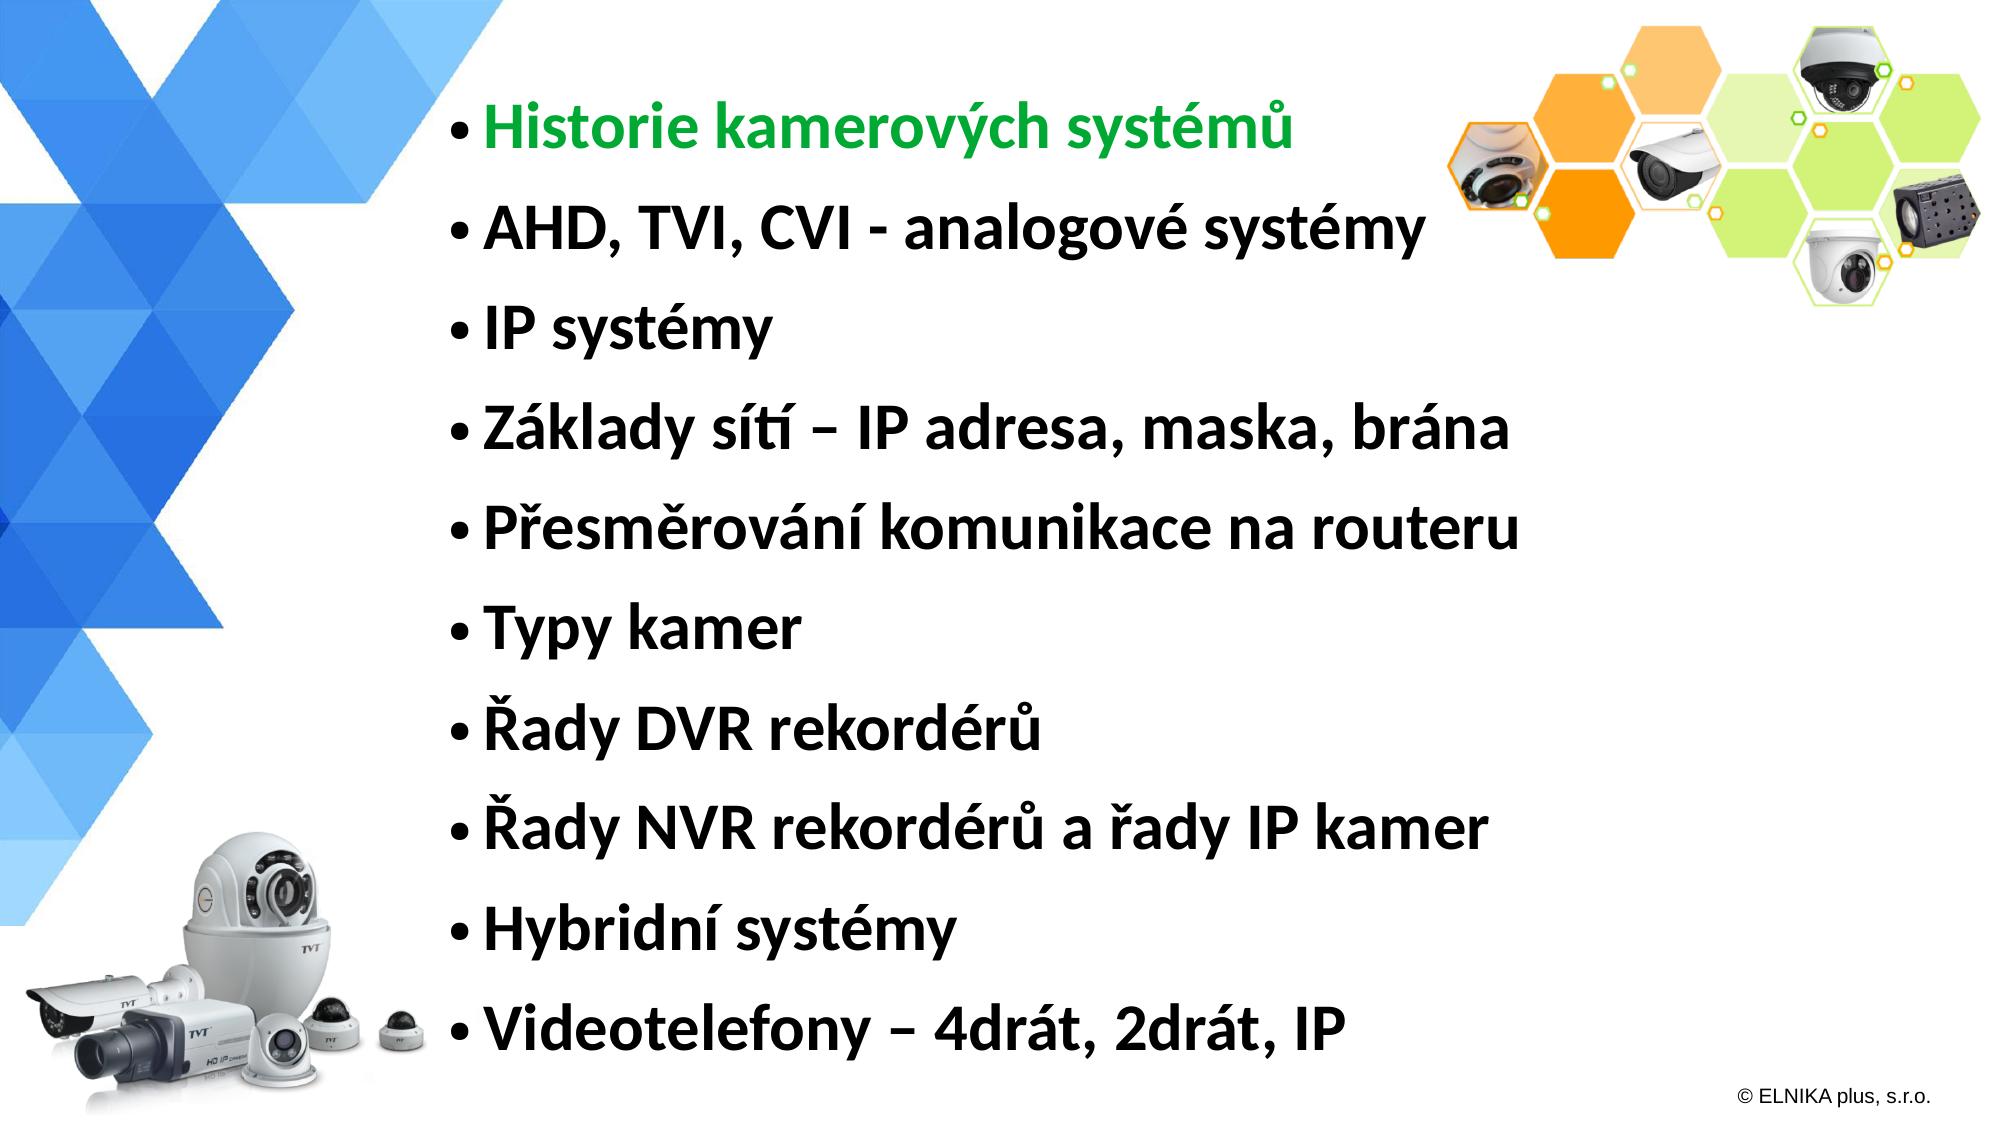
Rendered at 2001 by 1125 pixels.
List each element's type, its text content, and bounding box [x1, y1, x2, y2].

text_box Historie kamerových systémů AHD, TVI, CVI - analogové systémy IP systémy Základy sítí – IP adresa, maska, brána Přesměrování komunikace na routeru Typy kamer Řady DVR rekordérů Řady NVR rekordérů a řady IP kamer Hybridní systémy Videotelefony – 4drát, 2drát, IP [433, 58, 1991, 1125]
picture [0, 0, 1985, 1125]
